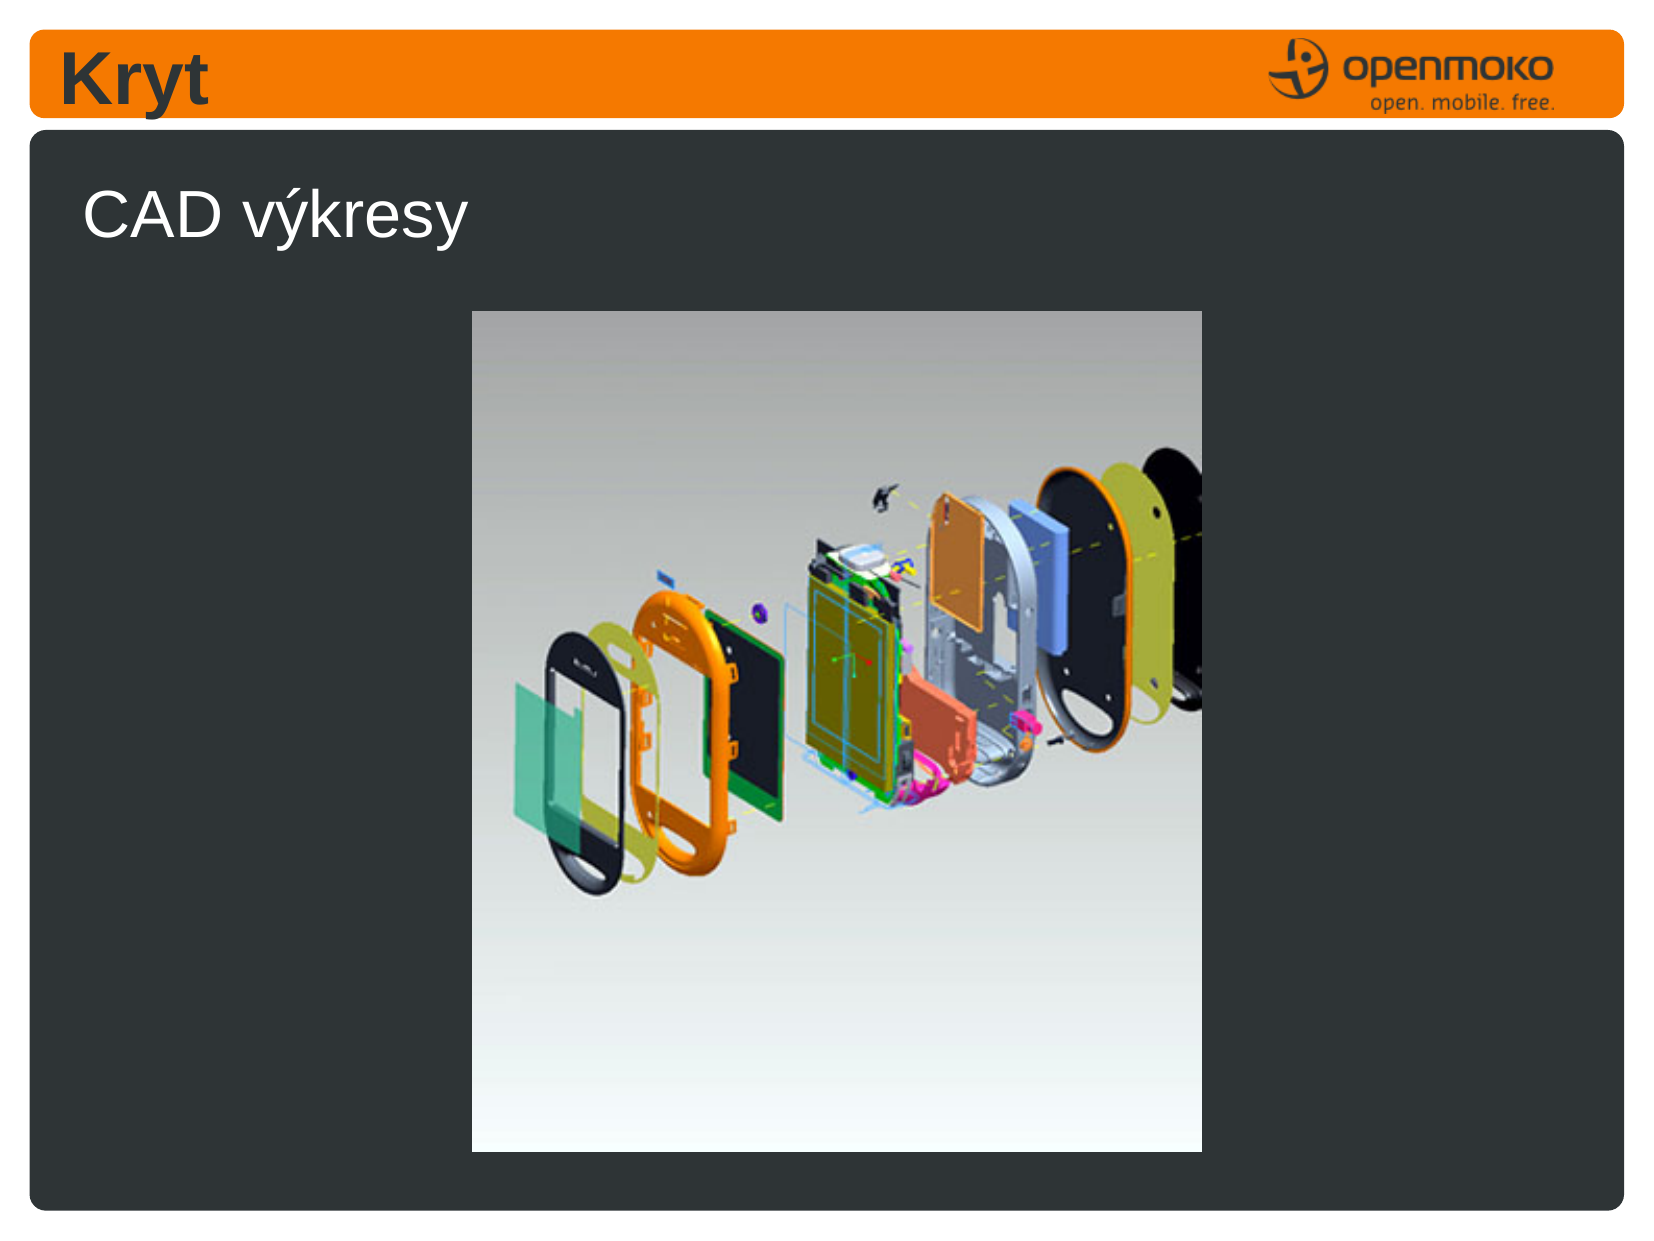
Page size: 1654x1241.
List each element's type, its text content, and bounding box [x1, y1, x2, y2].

list CAD výkresy [82, 177, 1571, 1182]
title Kryt [59, 29, 1361, 128]
picture [1361, 38, 1554, 114]
picture [472, 311, 1202, 1152]
